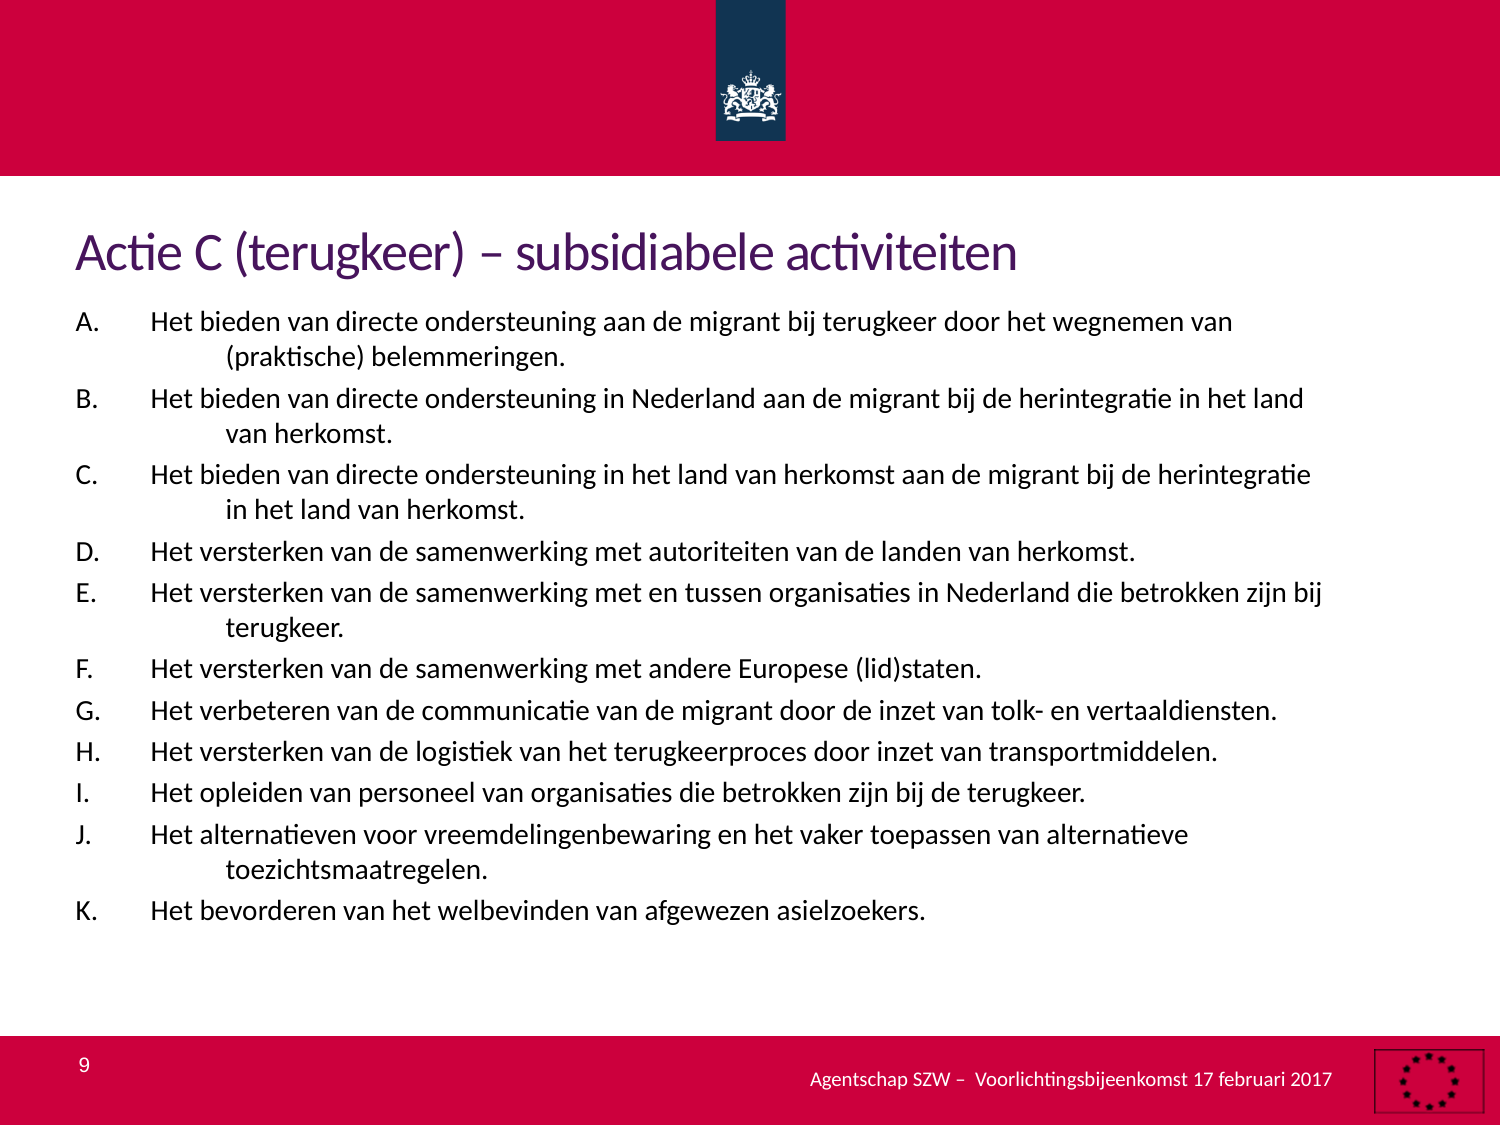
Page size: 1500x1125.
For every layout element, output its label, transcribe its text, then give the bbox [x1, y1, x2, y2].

text_box Agentschap SZW – Voorlichtingsbijeenkomst 17 februari 2017 [795, 1058, 1374, 1109]
text_box [63, 1043, 181, 1104]
picture [1374, 1049, 1486, 1115]
list Het bieden van directe ondersteuning aan de migrant bij terugkeer door het wegnemen van (praktische) belemmeringen. Het bieden van directe ondersteuning in Nederland aan de migrant bij de herintegratie in het land van herkomst. Het bieden van directe ondersteuning in het land van herkomst aan de migrant bij de herintegratie in het land van herkomst. Het versterken van de samenwerking met autoriteiten van de landen van herkomst. Het versterken van de samenwerking met en tussen organisaties in Nederland die betrokken zijn bij terugkeer. Het versterken van de samenwerking met andere Europese (lid)staten. Het verbeteren van de communicatie van de migrant door de inzet van tolk- en vertaaldiensten. Het versterken van de logistiek van het terugkeerproces door inzet van transportmiddelen. Het opleiden van personeel van organisaties die betrokken zijn bij de terugkeer. Het alternatieven voor vreemdelingenbewaring en het vaker toepassen van alternatieve toezichtsmaatregelen. Het bevorderen van het welbevinden van afgewezen asielzoekers. [60, 295, 1355, 1046]
title Actie C (terugkeer) – subsidiabele activiteiten [60, 202, 1348, 295]
